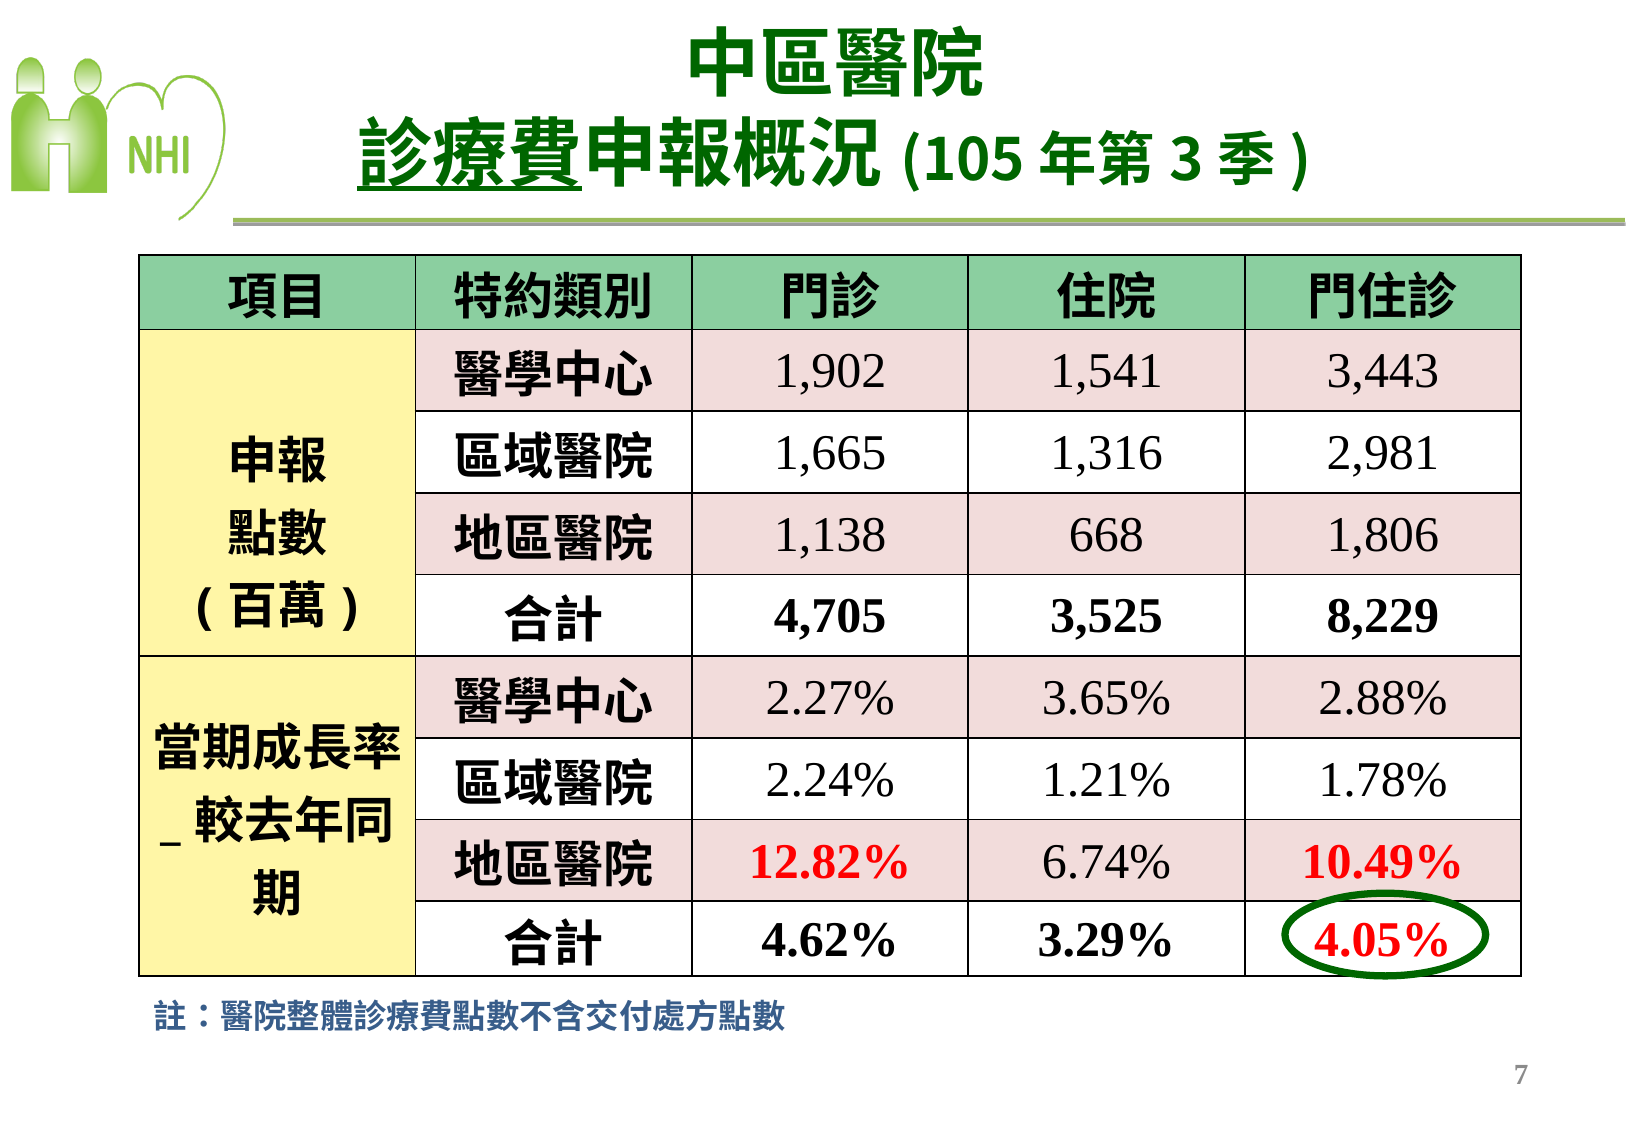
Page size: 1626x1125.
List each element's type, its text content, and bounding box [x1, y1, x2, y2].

table_cell 1,806 [1246, 494, 1520, 574]
table_cell 申報 點數 (百萬) [140, 330, 415, 655]
table_header 門住診 [1246, 256, 1520, 329]
table_cell 1,138 [693, 494, 967, 574]
table_cell 2.27% [693, 657, 967, 737]
table_cell 10.49% [1246, 820, 1520, 900]
table_header 特約類別 [416, 256, 691, 329]
table_cell 醫學中心 [416, 657, 691, 737]
table_cell 2,981 [1246, 412, 1520, 492]
table_cell 4.05% [1289, 902, 1481, 972]
table_cell 12.82% [693, 820, 967, 900]
table_cell 8,229 [1246, 575, 1520, 655]
table_cell 2.88% [1246, 657, 1520, 737]
table_cell 區域醫院 [416, 739, 691, 819]
table_cell 3.29% [969, 902, 1244, 975]
table_cell 地區醫院 [416, 494, 691, 574]
table_cell 2.24% [693, 739, 967, 819]
table_header 住院 [969, 256, 1244, 329]
table_cell 合計 [416, 902, 691, 975]
table_cell 區域醫院 [416, 412, 691, 492]
text_box 註：醫院整體診療費點數不含交付處方點數 [139, 987, 1037, 1043]
table_cell 1,902 [693, 330, 967, 410]
table_cell 3,443 [1246, 330, 1520, 410]
table_cell 1,665 [693, 412, 967, 492]
slide_number <編號> [1164, 1042, 1544, 1103]
table_cell 668 [969, 494, 1244, 574]
table_header 項目 [140, 256, 415, 329]
table_cell 4.05% [1246, 902, 1334, 975]
table_cell 6.74% [969, 820, 1244, 900]
table_cell 4.62% [693, 902, 967, 975]
table_cell 1,316 [969, 412, 1244, 492]
table_cell 1.78% [1246, 739, 1520, 819]
table_header 門診 [693, 256, 967, 329]
table_cell 4.05% [1436, 902, 1520, 975]
table_cell 3.65% [969, 657, 1244, 737]
table_cell 1.21% [969, 739, 1244, 819]
table_cell 醫學中心 [416, 330, 691, 410]
table_cell 1,541 [969, 330, 1244, 410]
table_cell 4,705 [693, 575, 967, 655]
table_cell 地區醫院 [416, 820, 691, 900]
table_cell 3,525 [969, 575, 1244, 655]
table_cell 合計 [416, 575, 691, 655]
title 中區醫院 診療費申報概況(105年第3季) [245, 18, 1424, 193]
table_cell 當期成長率 _較去年同期 [140, 657, 415, 975]
picture [0, 42, 233, 233]
